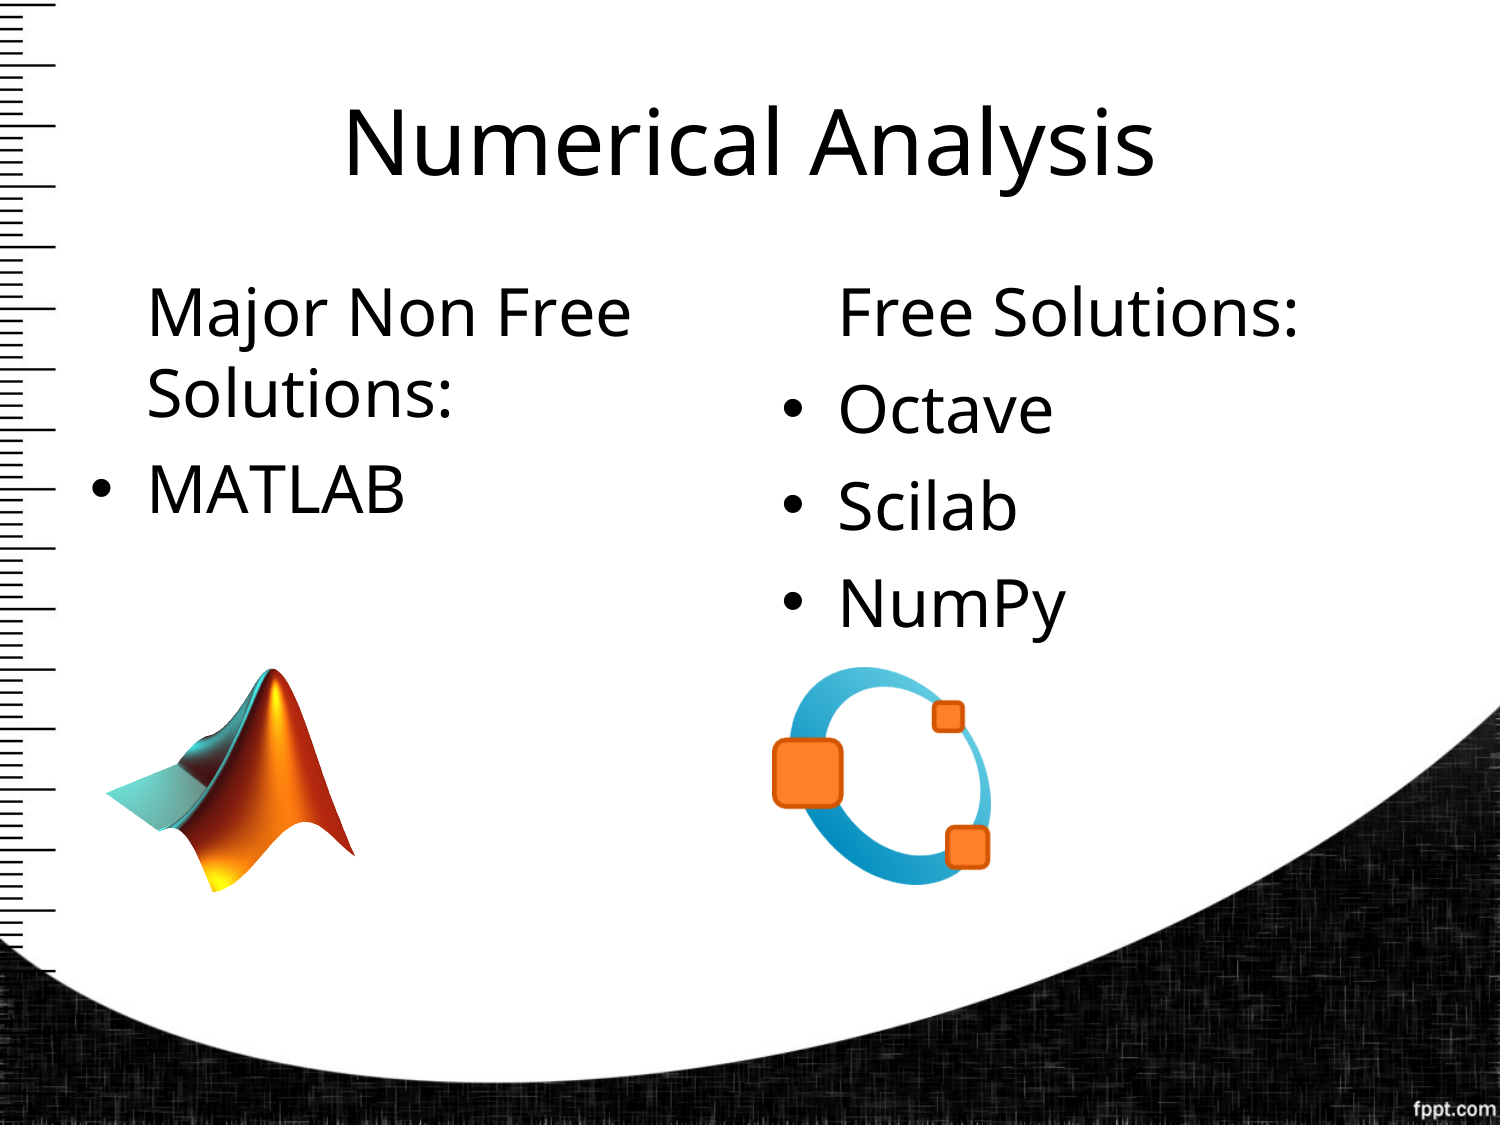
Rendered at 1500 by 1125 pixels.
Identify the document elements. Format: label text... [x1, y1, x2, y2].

list Major Non Free Solutions: MATLAB [75, 262, 734, 1006]
list Free Solutions: Octave Scilab NumPy [766, 262, 1426, 1006]
picture [0, 0, 1500, 1125]
title Numerical Analysis [75, 45, 1426, 233]
